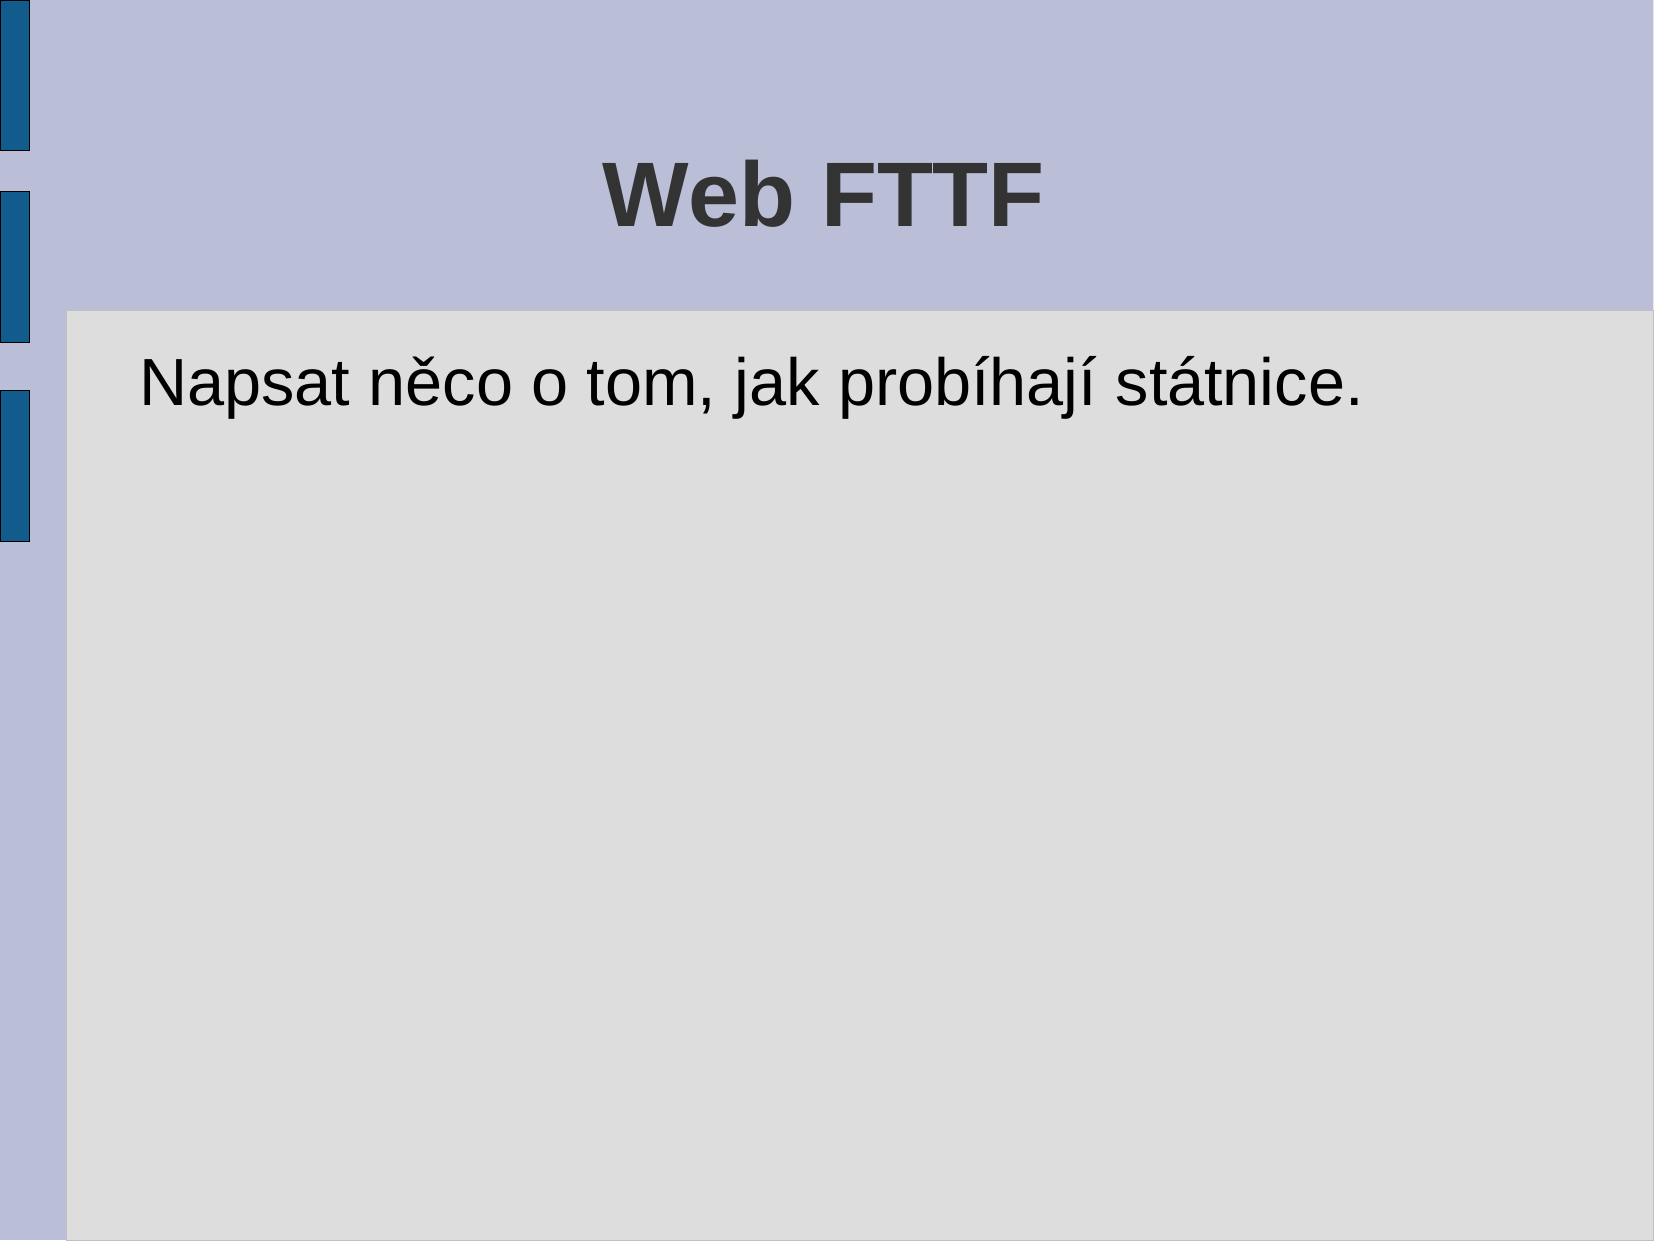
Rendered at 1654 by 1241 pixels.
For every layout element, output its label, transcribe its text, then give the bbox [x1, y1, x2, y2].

list Napsat něco o tom, jak probíhají státnice. [121, 344, 1534, 1112]
title Web FTTF [121, 98, 1534, 291]
